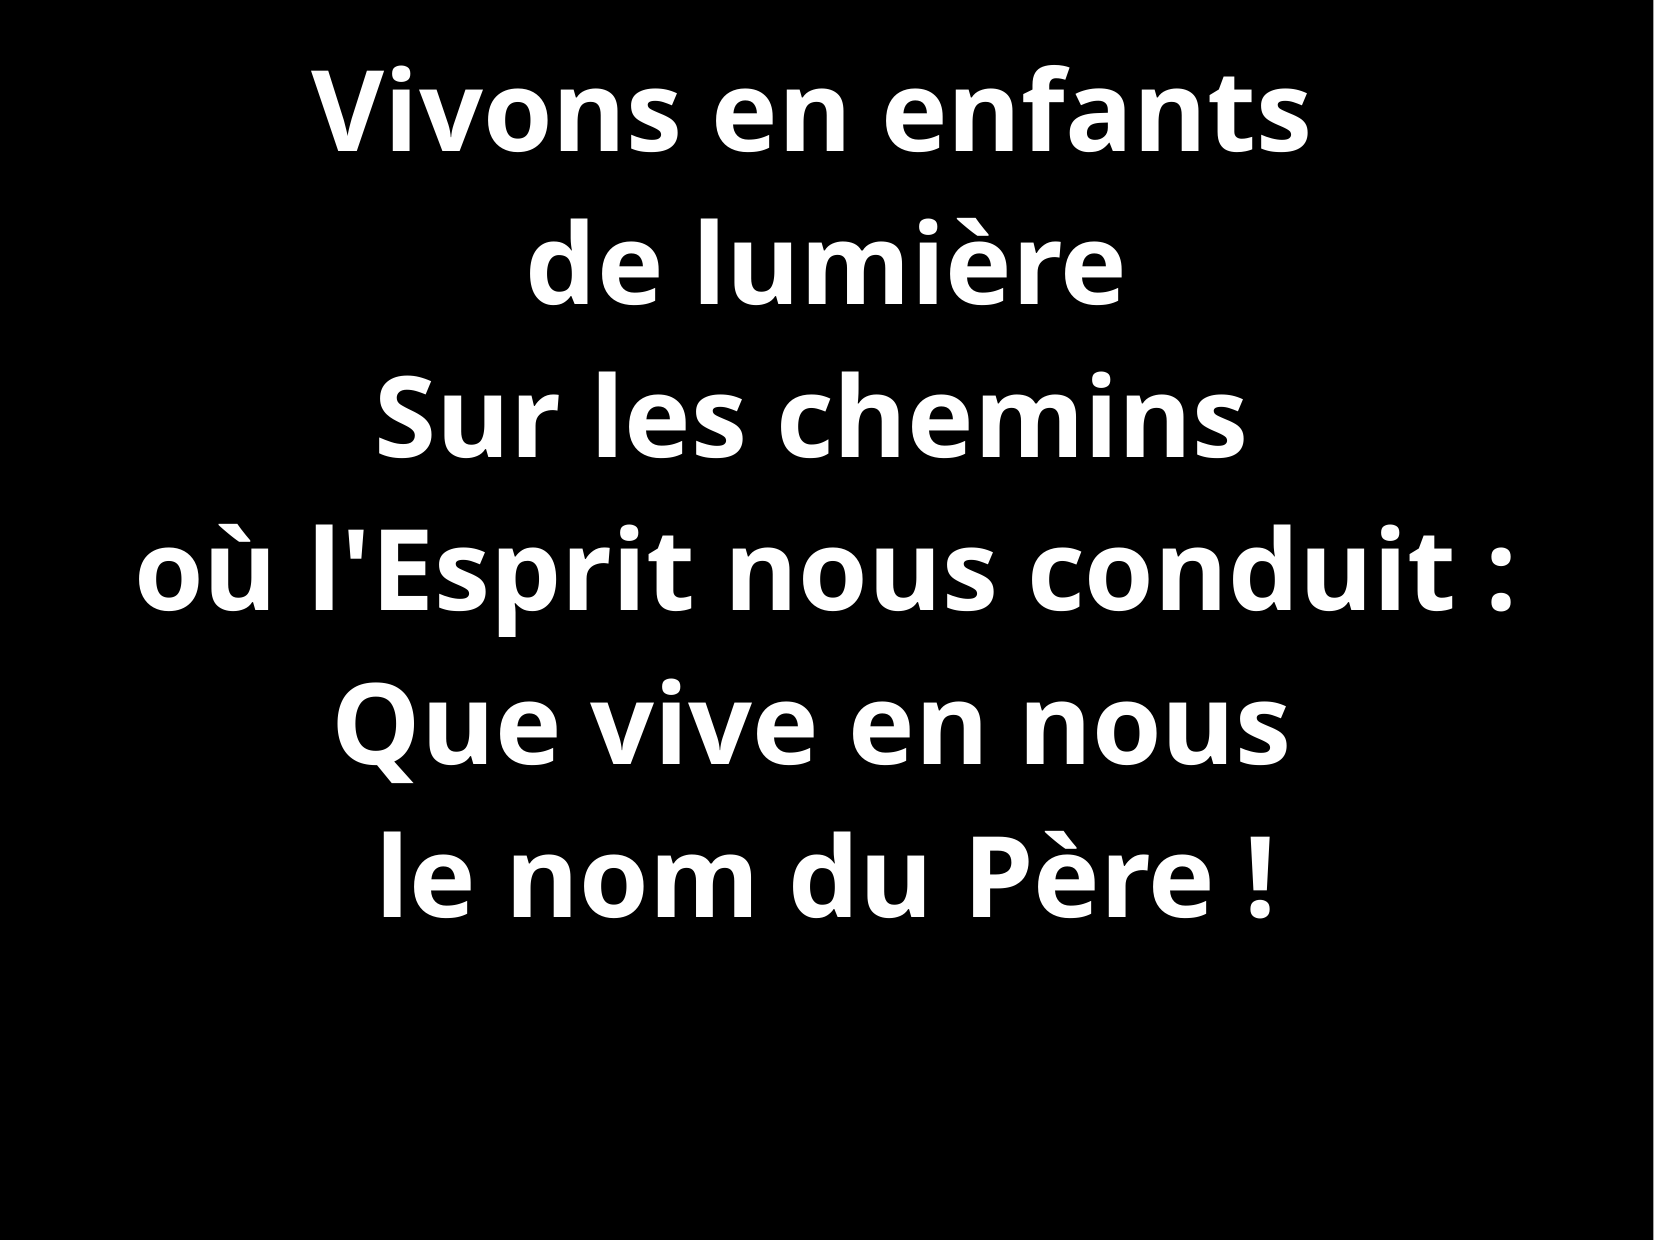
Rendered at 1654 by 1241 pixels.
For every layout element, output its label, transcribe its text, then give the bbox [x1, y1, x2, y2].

text_box Vivons en enfants de lumière Sur les chemins où l'Esprit nous conduit : Que vive en nous le nom du Père ! [23, 23, 1630, 1205]
